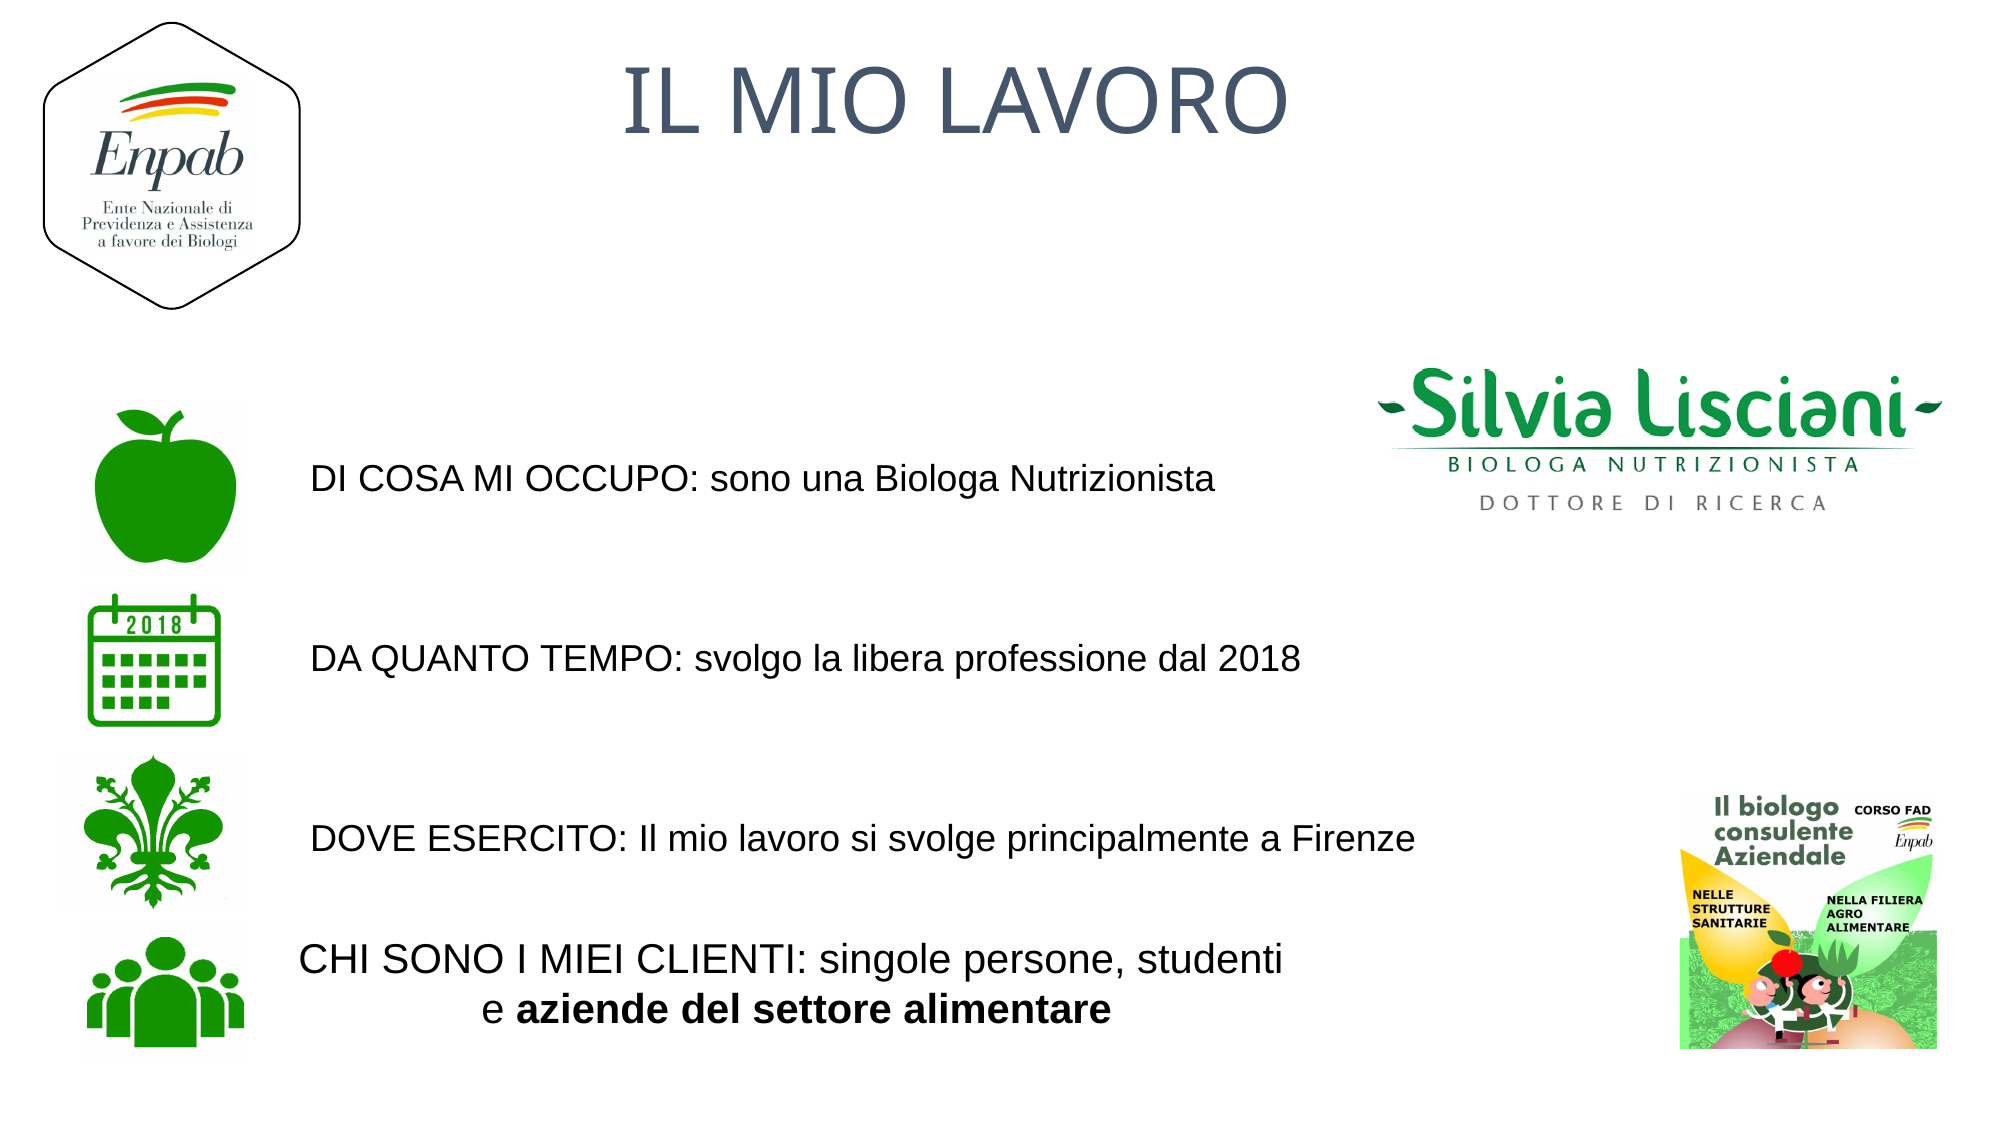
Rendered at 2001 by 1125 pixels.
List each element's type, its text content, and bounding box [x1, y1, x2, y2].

picture [82, 590, 225, 733]
text_box DI COSA MI OCCUPO: sono una Biologa Nutrizionista DA QUANTO TEMPO: svolgo la libera professione dal 2018 DOVE ESERCITO: Il mio lavoro si svolge principalmente a Firenze [295, 401, 1477, 922]
text_box IL MIO LAVORO [489, 47, 1426, 277]
picture [82, 77, 253, 251]
picture [82, 401, 249, 571]
picture [1680, 792, 1937, 1049]
text_box [43, 22, 300, 309]
picture [59, 755, 249, 910]
text_box CHI SONO I MIEI CLIENTI: singole persone, studenti e aziende del settore alimentare [283, 924, 1311, 1039]
picture [1370, 354, 1949, 532]
picture [82, 921, 249, 1063]
